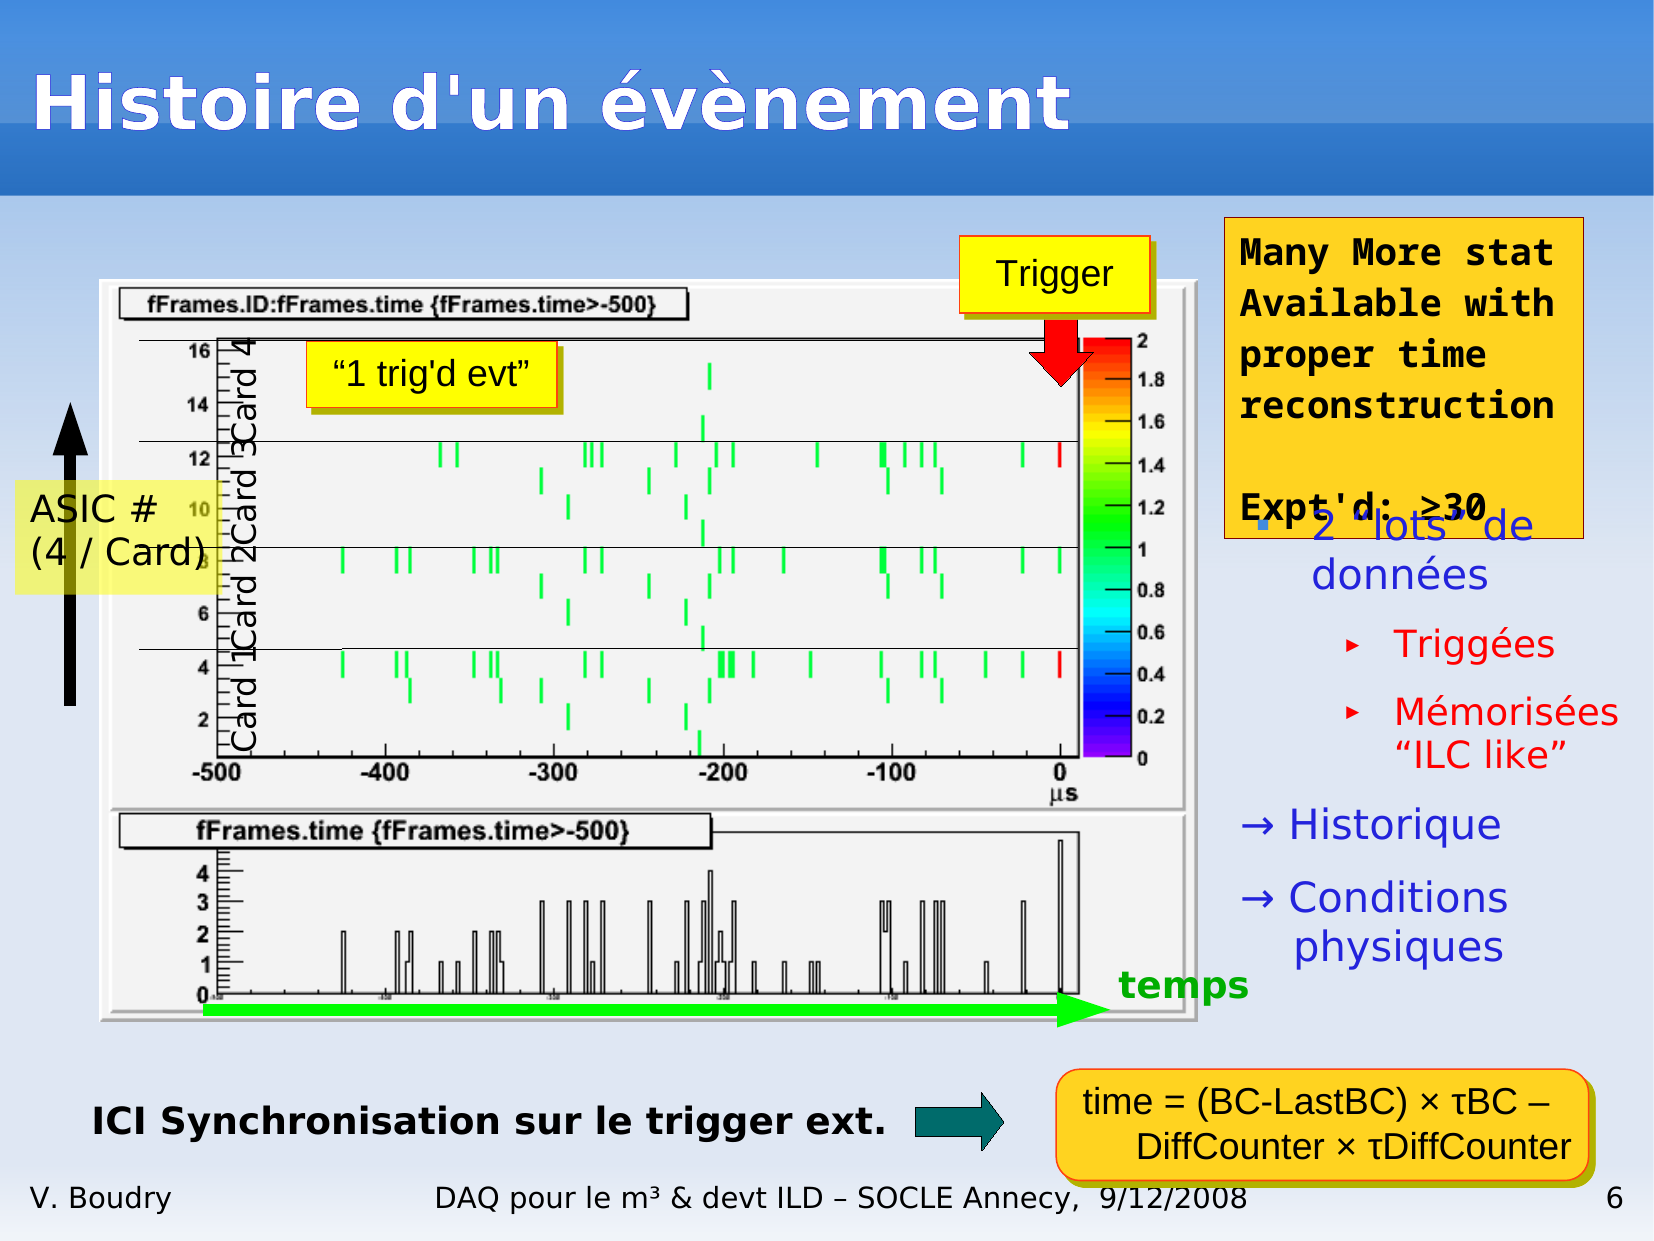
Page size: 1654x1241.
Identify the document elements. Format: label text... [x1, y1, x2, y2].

text_box “1 trig'd evt” [306, 341, 557, 408]
text_box time = (BC-LastBC) × τBC – DiffCounter × τDiffCounter [1056, 1069, 1589, 1181]
text_box Card 1 [217, 668, 284, 769]
text_box Card 4 [217, 294, 284, 460]
text_box [915, 1092, 1004, 1151]
text_box Trigger [959, 236, 1150, 314]
text_box temps [1103, 956, 1265, 1023]
text_box Many More stat Available with proper time reconstruction Expt'd: ≥30 [1224, 217, 1584, 458]
picture [0, 0, 1654, 1241]
text_box Card 2 [217, 562, 284, 668]
text_box ASIC # (4 / Card) [15, 480, 217, 595]
title Histoire d'un évènement [29, 0, 1654, 208]
list 2 “lots” de données Triggées Mémorisées “ILC like” → Historique → Conditions physiques [1240, 501, 1625, 971]
text_box [1029, 320, 1094, 387]
text_box Card 3 [217, 460, 284, 562]
text_box ICI Synchronisation sur le trigger ext. [76, 1092, 904, 1151]
